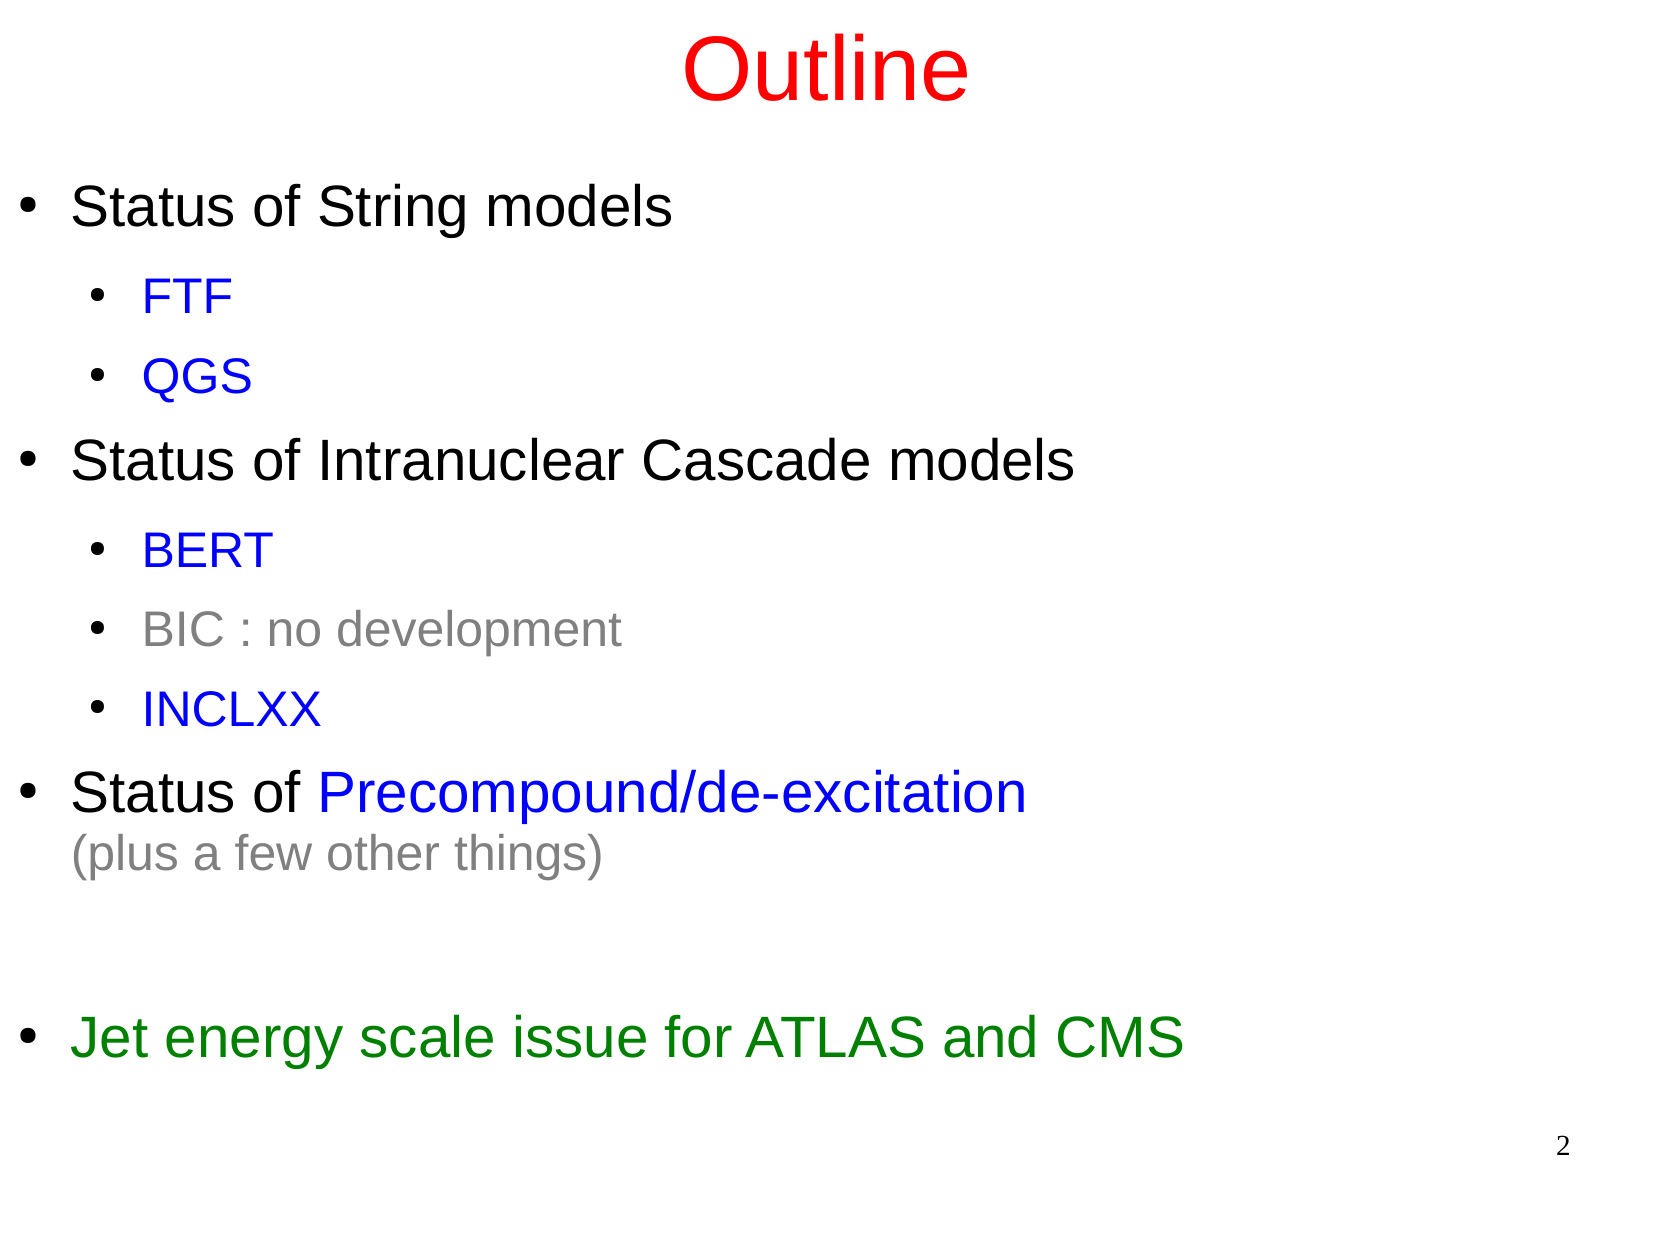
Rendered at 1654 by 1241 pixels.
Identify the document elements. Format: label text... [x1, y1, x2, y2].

list Status of String models FTF QGS Status of Intranuclear Cascade models BERT BIC : no development INCLXX Status of Precompound/de-excitation (plus a few other things) Jet energy scale issue for ATLAS and CMS [0, 174, 1654, 1201]
title Outline [0, 8, 1654, 129]
